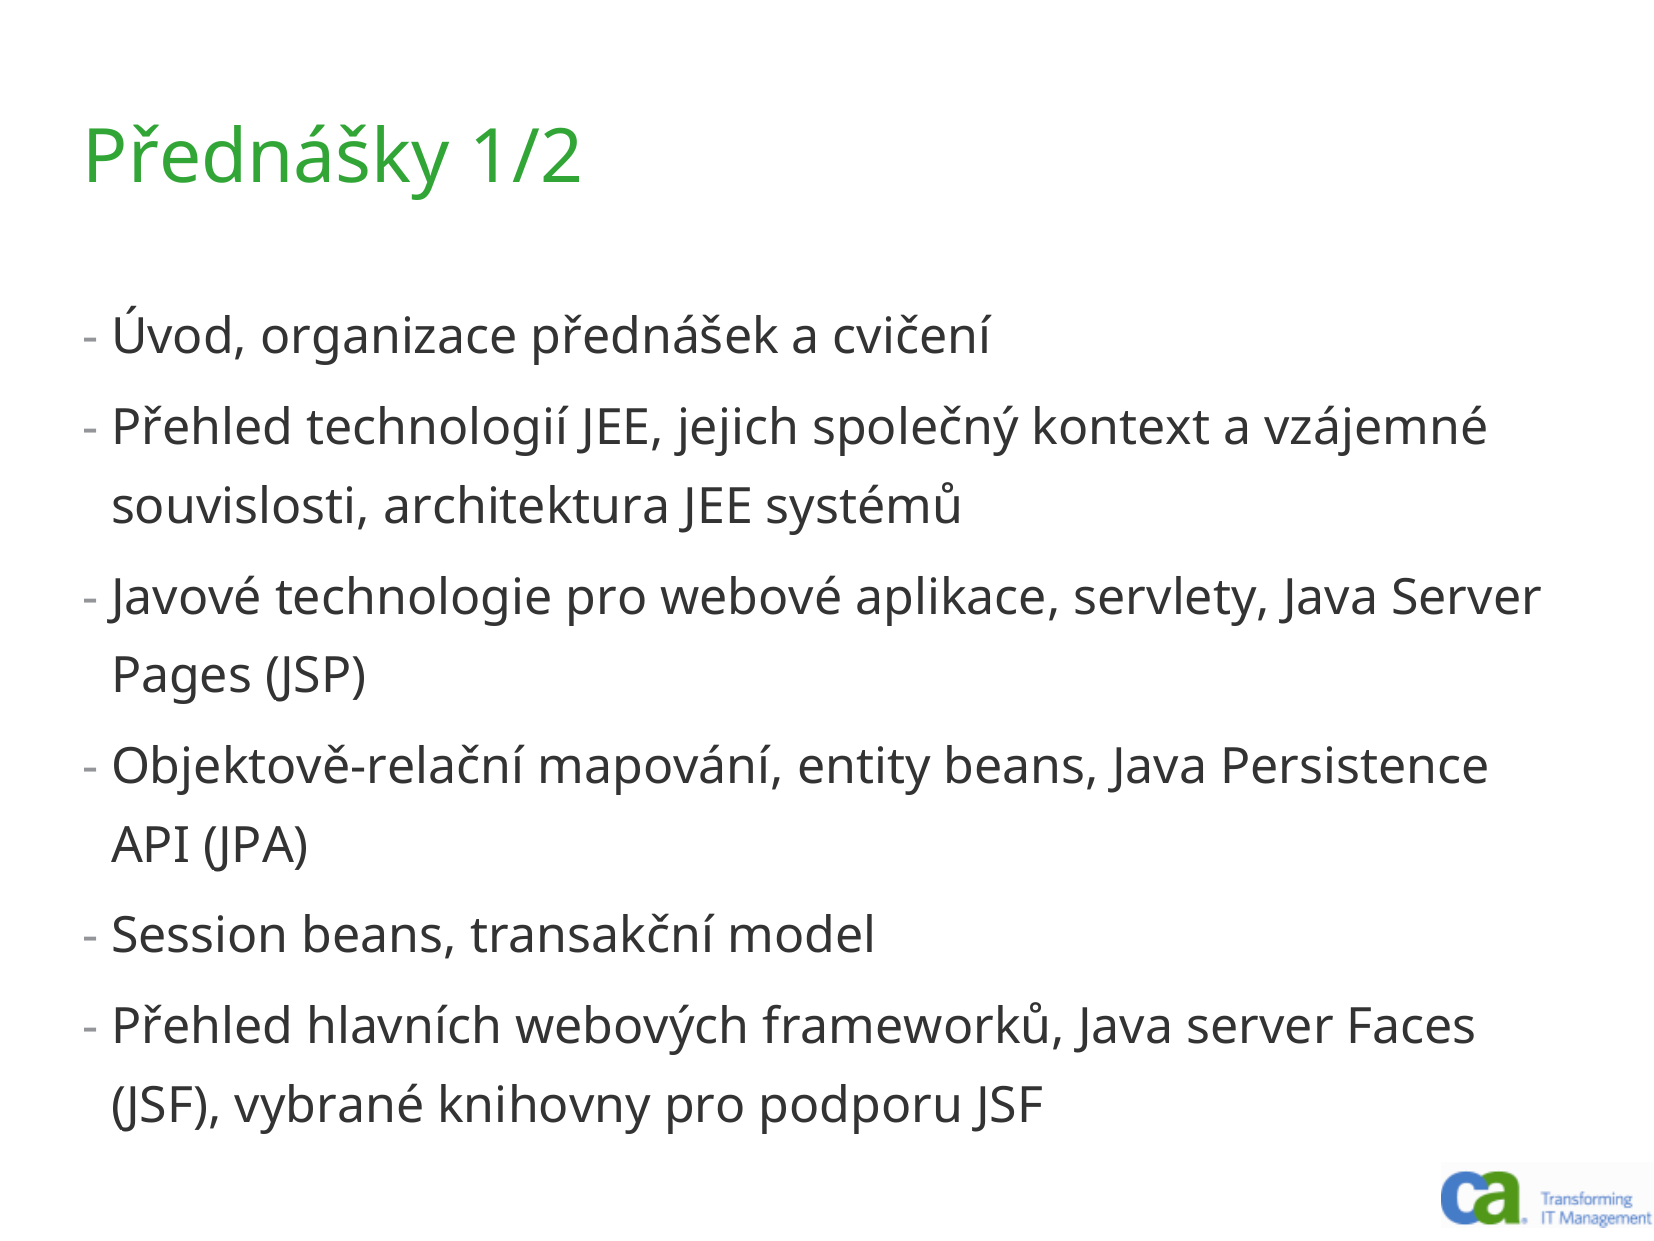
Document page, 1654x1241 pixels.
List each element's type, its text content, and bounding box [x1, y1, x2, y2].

list Úvod, organizace přednášek a cvičení Přehled technologií JEE, jejich společný kontext a vzájemné souvislosti, architektura JEE systémů Javové technologie pro webové aplikace, servlety, Java Server Pages (JSP) Objektově-relační mapování, entity beans, Java Persistence API (JPA) Session beans, transakční model Přehled hlavních webových frameworků, Java server Faces (JSF), vybrané knihovny pro podporu JSF [82, 290, 1571, 1109]
title Přednášky 1/2 [82, 49, 1571, 257]
picture [1441, 1162, 1654, 1228]
